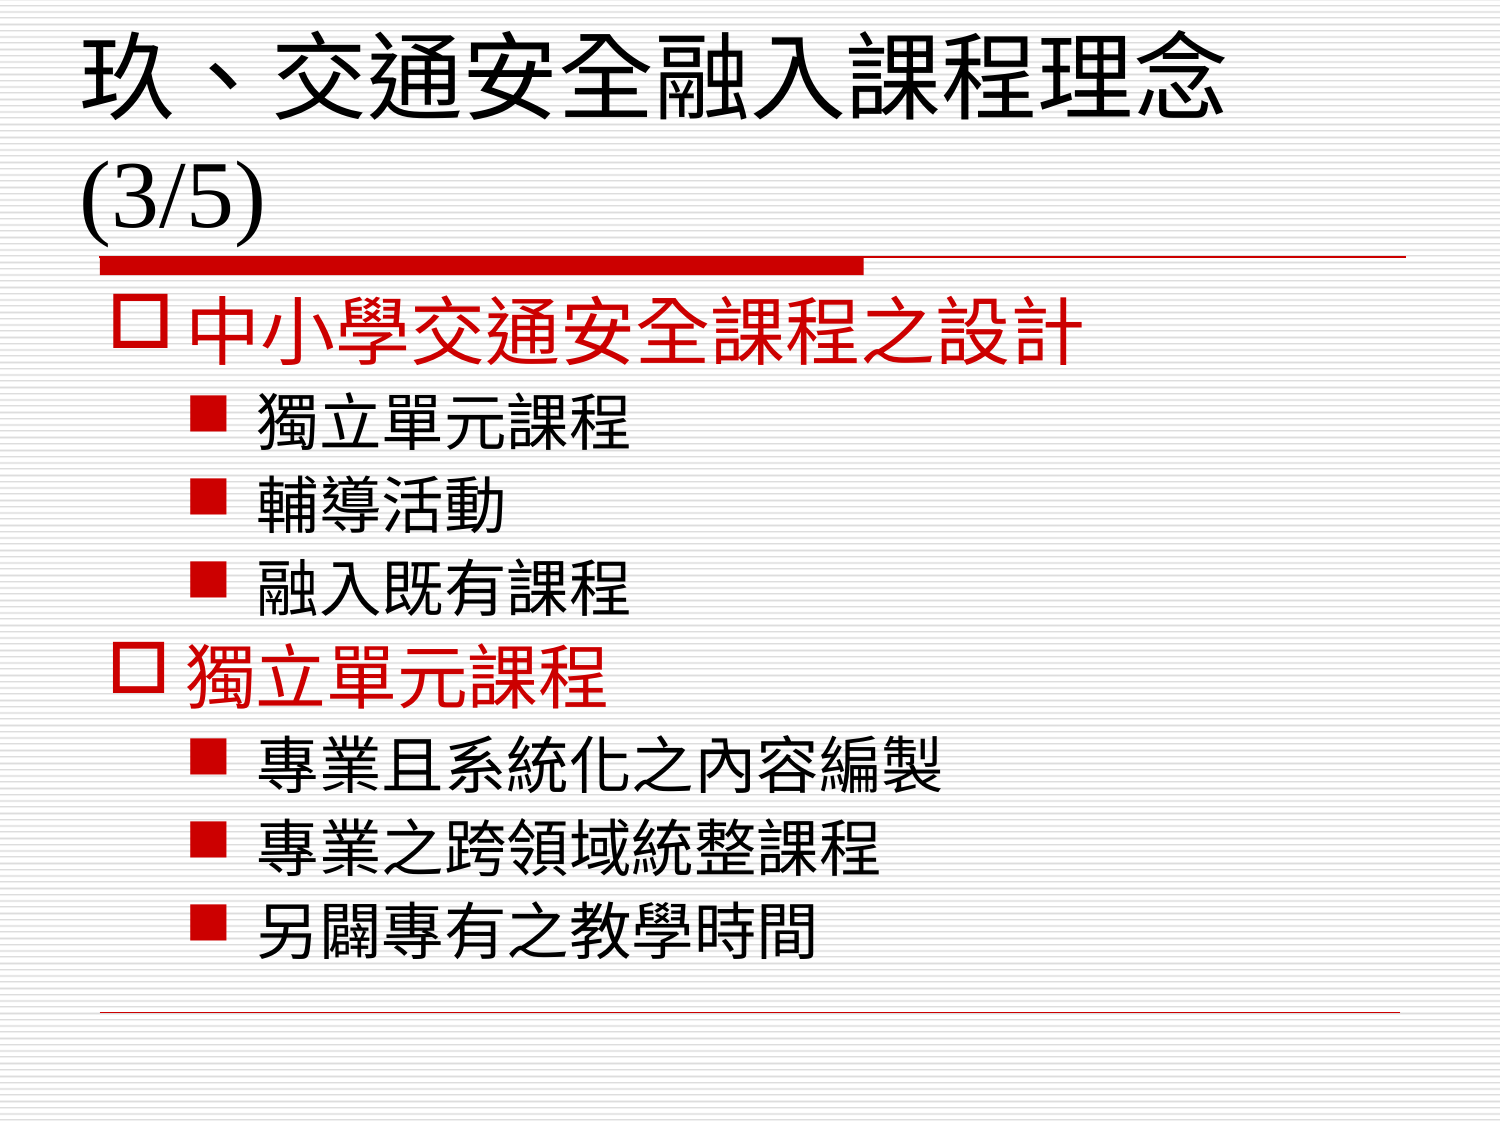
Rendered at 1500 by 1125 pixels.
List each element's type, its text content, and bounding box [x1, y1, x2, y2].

list 中小學交通安全課程之設計 獨立單元課程 輔導活動 融入既有課程 獨立單元課程 專業且系統化之內容編製 專業之跨領域統整課程 另闢專有之教學時間 [92, 287, 1406, 988]
title 玖、交通安全融入課程理念(3/5) [64, 54, 1437, 255]
picture [0, 0, 1500, 1125]
